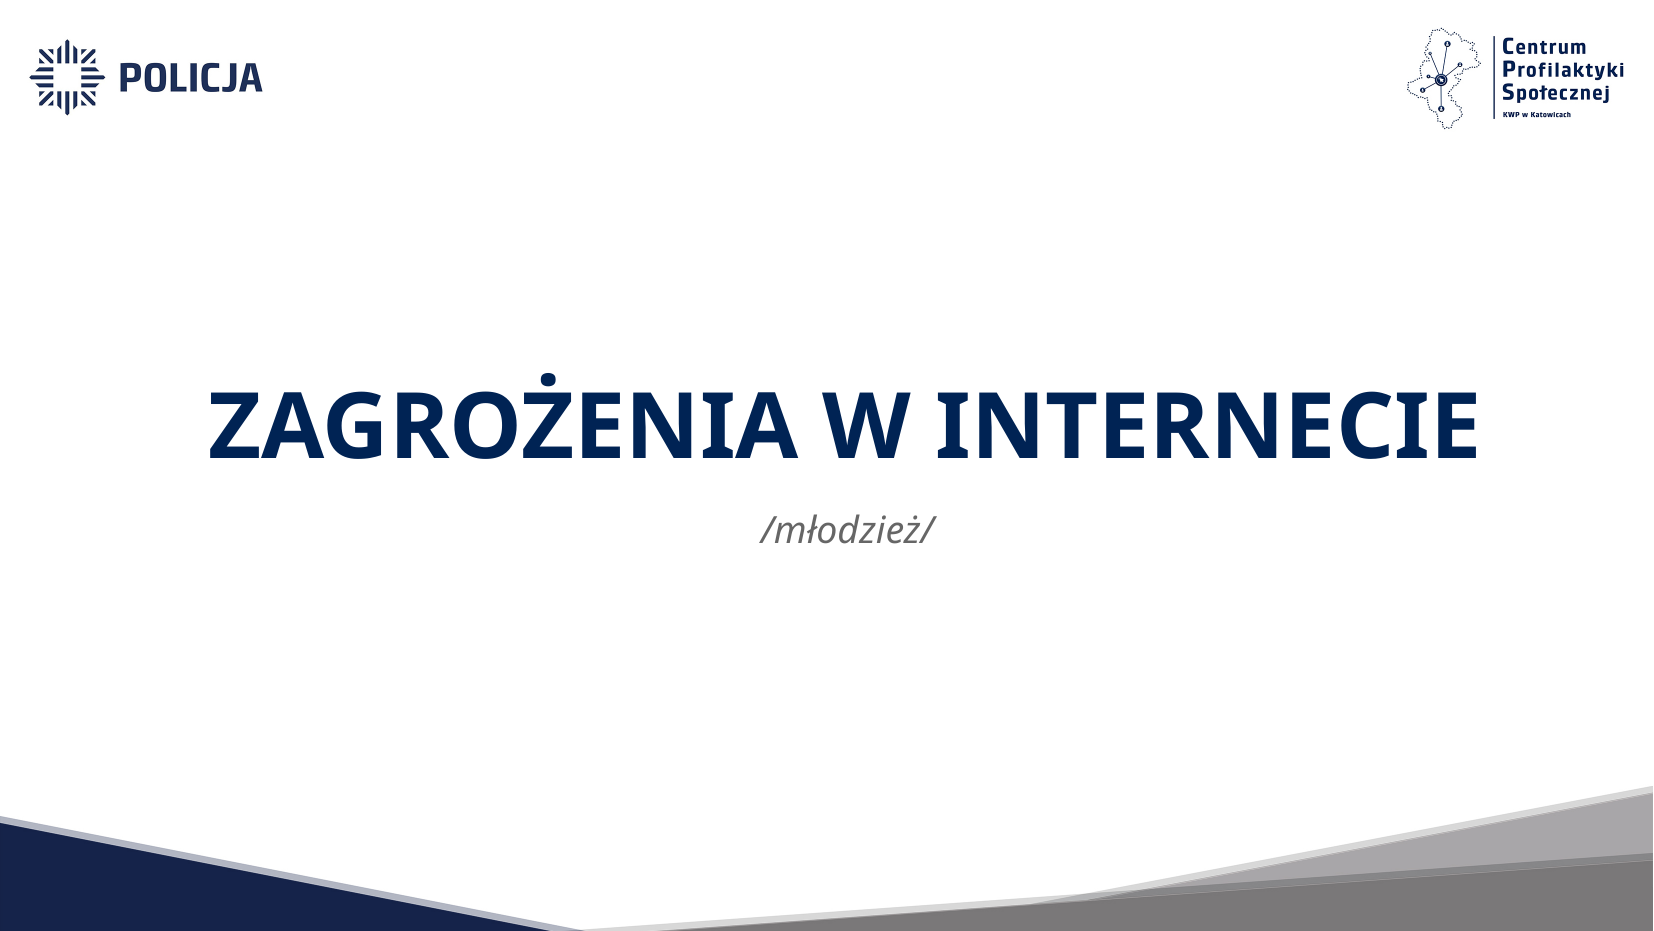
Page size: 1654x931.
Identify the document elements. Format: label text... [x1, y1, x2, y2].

text_box /młodzież/ [746, 495, 969, 567]
text_box ZAGROŻENIA W INTERNECIE [78, 302, 1579, 632]
picture [0, 7, 1653, 931]
